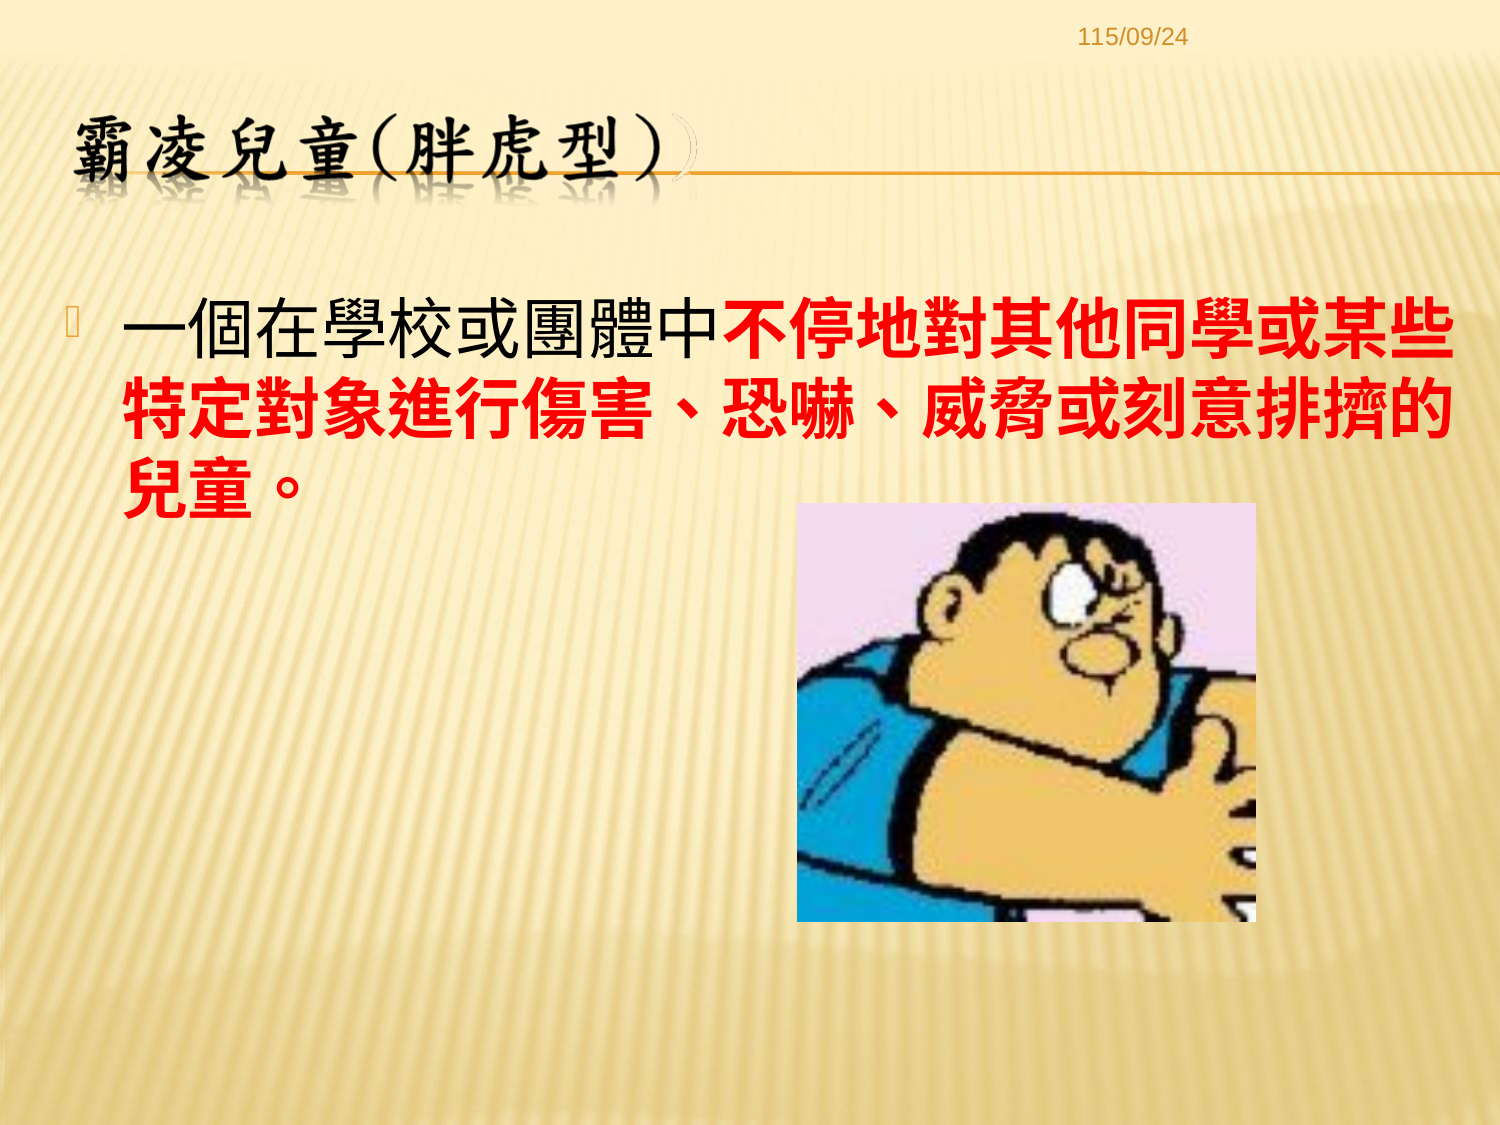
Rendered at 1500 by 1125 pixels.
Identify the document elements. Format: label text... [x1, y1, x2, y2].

list 一個在學校或團體中不停地對其他同學或某些特定對象進行傷害、恐嚇、威脅或刻意排擠的兒童。 [50, 278, 1476, 998]
picture [0, 0, 1500, 1125]
text_box 111/03/15 [1062, 12, 1476, 60]
